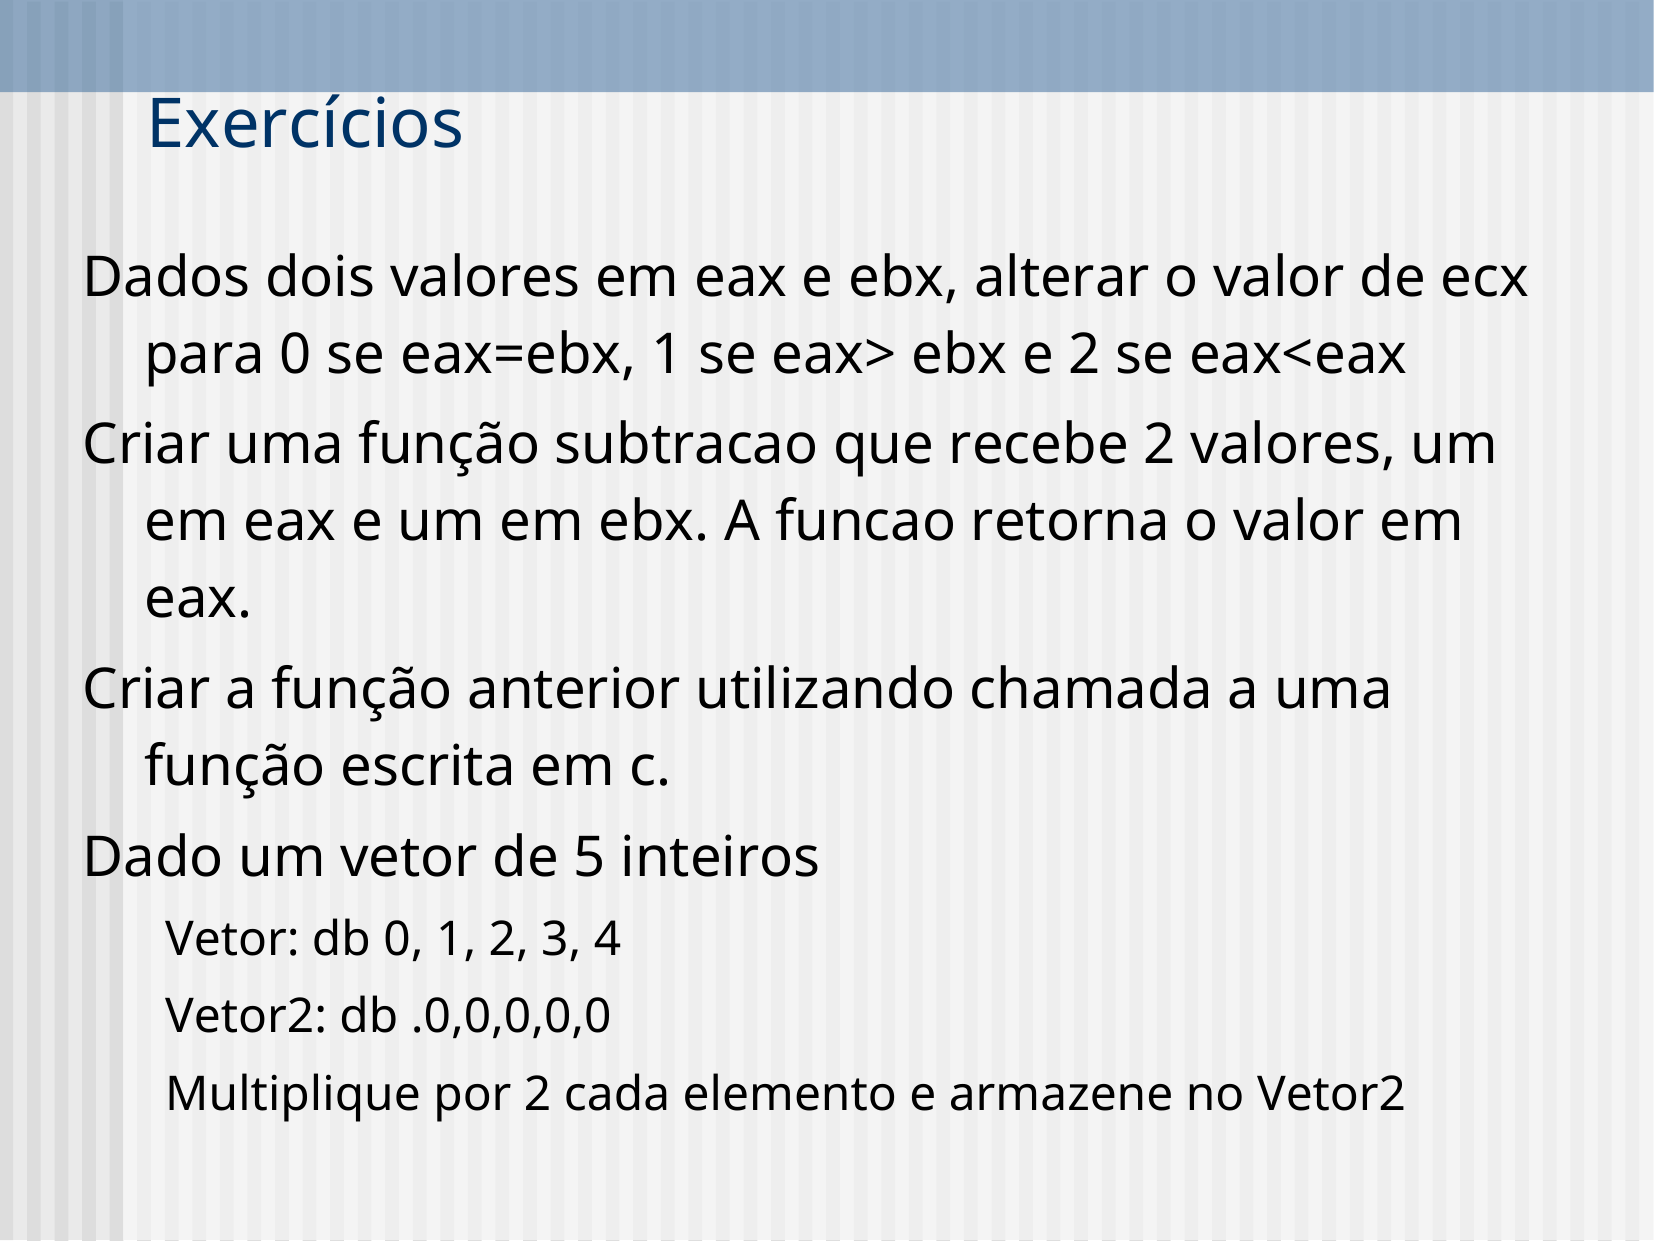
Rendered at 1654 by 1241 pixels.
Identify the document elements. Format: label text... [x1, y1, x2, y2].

title Exercícios [146, 36, 1536, 204]
list Dados dois valores em eax e ebx, alterar o valor de ecx para 0 se eax=ebx, 1 se eax> ebx e 2 se eax<eax Criar uma função subtracao que recebe 2 valores, um em eax e um em ebx. A funcao retorna o valor em eax. Criar a função anterior utilizando chamada a uma função escrita em c. Dado um vetor de 5 inteiros Vetor: db 0, 1, 2, 3, 4 Vetor2: db .0,0,0,0,0 Multiplique por 2 cada elemento e armazene no Vetor2 [82, 236, 1571, 1102]
